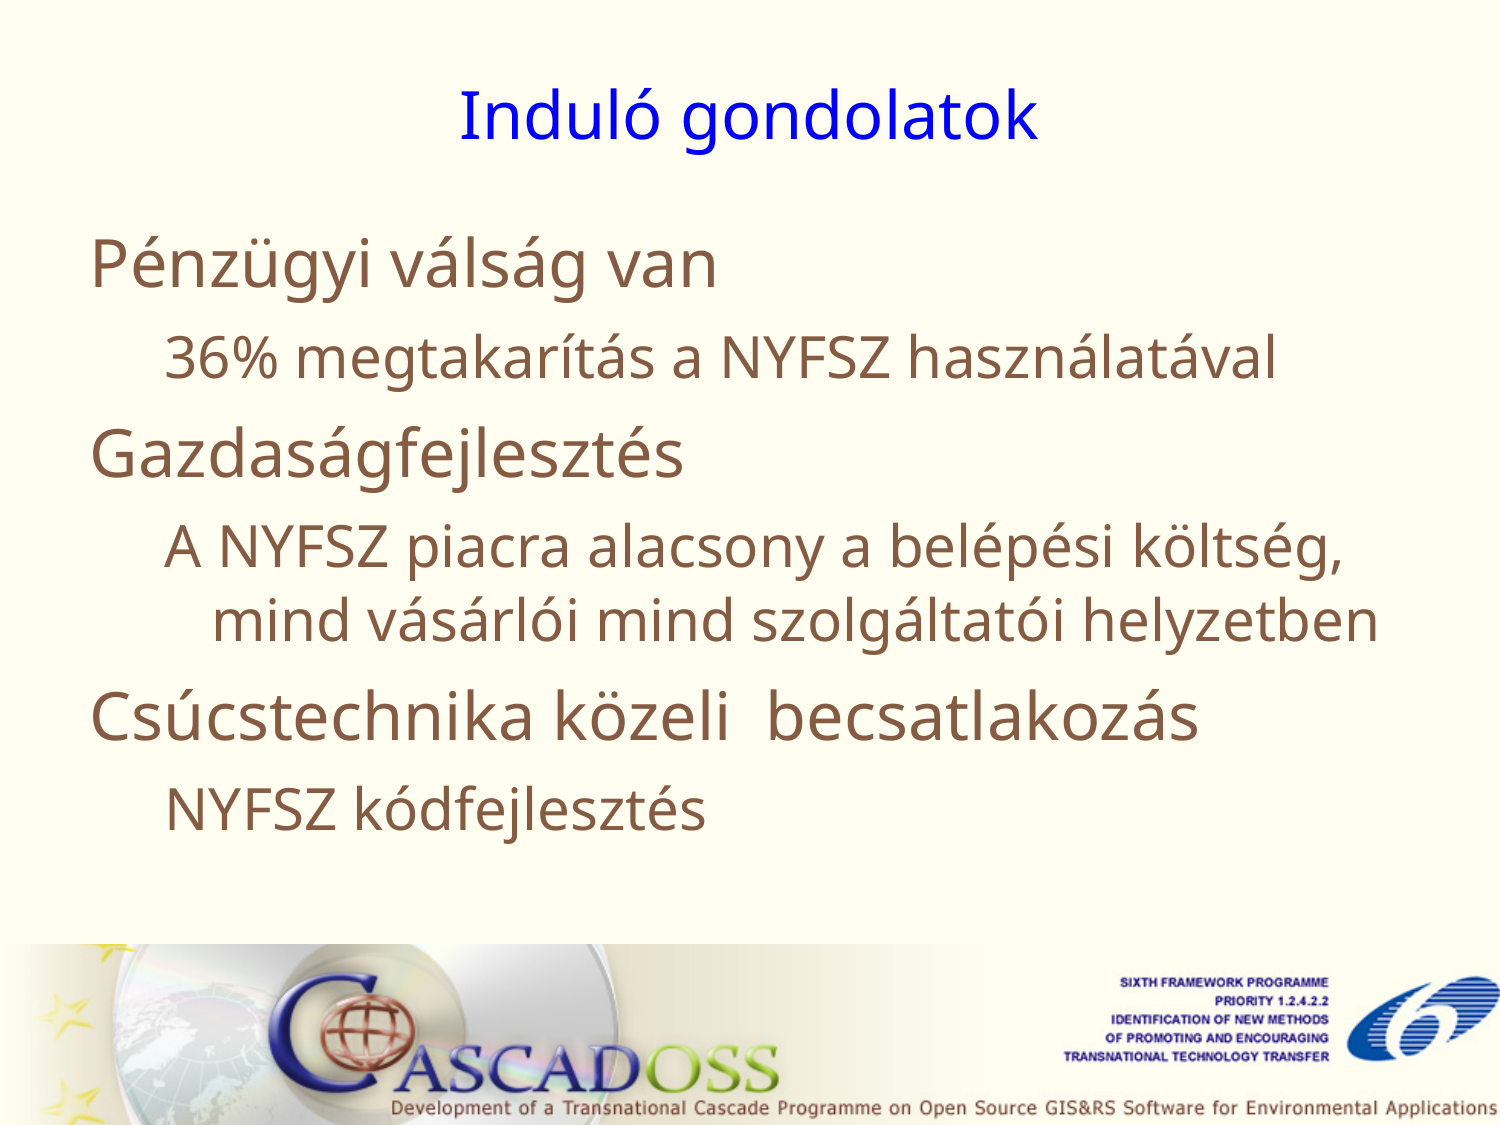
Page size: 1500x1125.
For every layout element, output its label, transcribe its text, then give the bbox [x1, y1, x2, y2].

list Pénzügyi válság van 36% megtakarítás a NYFSZ használatával Gazdaságfejlesztés A NYFSZ piacra alacsony a belépési költség, mind vásárlói mind szolgáltatói helyzetben Csúcstechnika közeli becsatlakozás NYFSZ kódfejlesztés [74, 208, 1425, 951]
title Induló gondolatok [74, 20, 1425, 208]
picture [0, 944, 1500, 1125]
